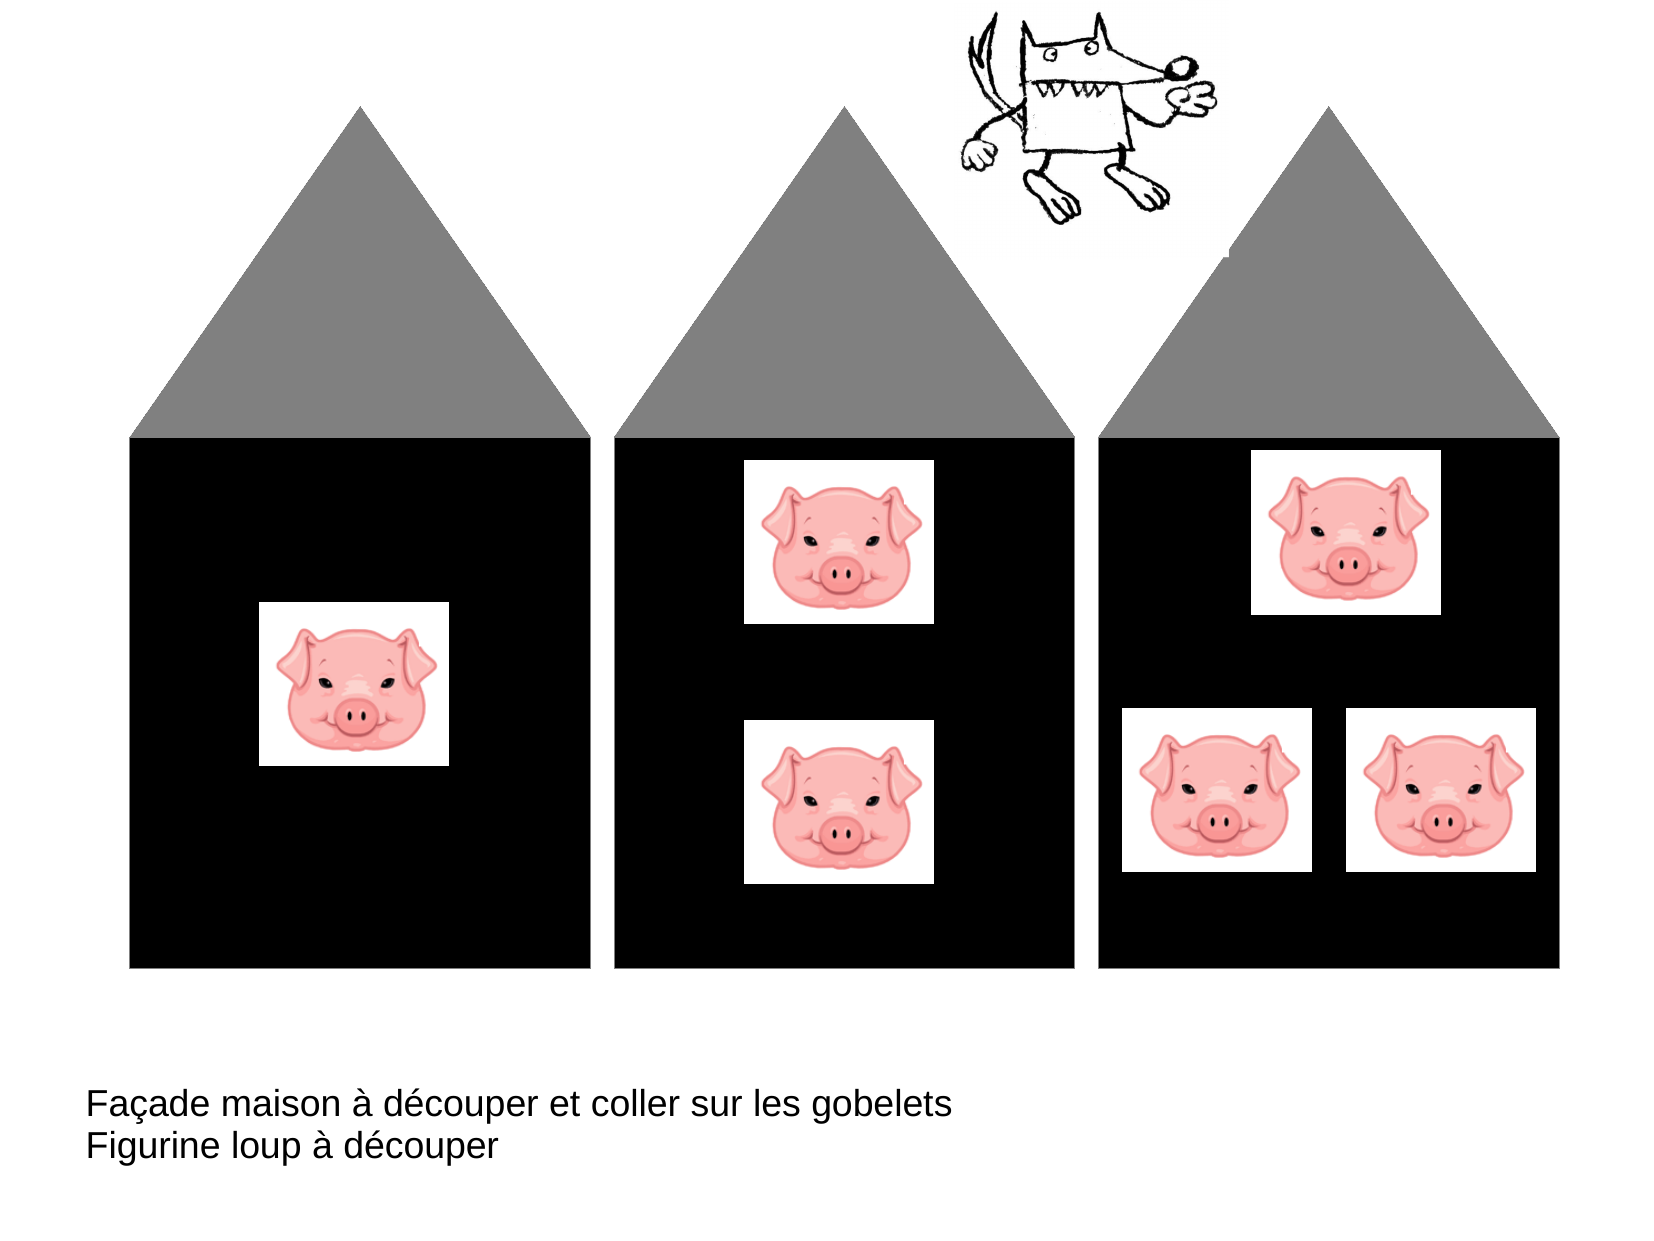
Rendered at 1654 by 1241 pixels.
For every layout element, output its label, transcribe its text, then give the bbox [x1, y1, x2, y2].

picture [1251, 450, 1441, 615]
text_box Façade maison à découper et coller sur les gobelets Figurine loup à découper [70, 1074, 1158, 1174]
picture [1122, 708, 1312, 872]
picture [744, 460, 934, 624]
text_box [129, 106, 591, 969]
picture [1346, 708, 1536, 872]
picture [259, 602, 449, 766]
text_box [1098, 106, 1560, 969]
picture [954, 0, 1229, 260]
picture [744, 720, 934, 884]
text_box [614, 106, 1075, 969]
